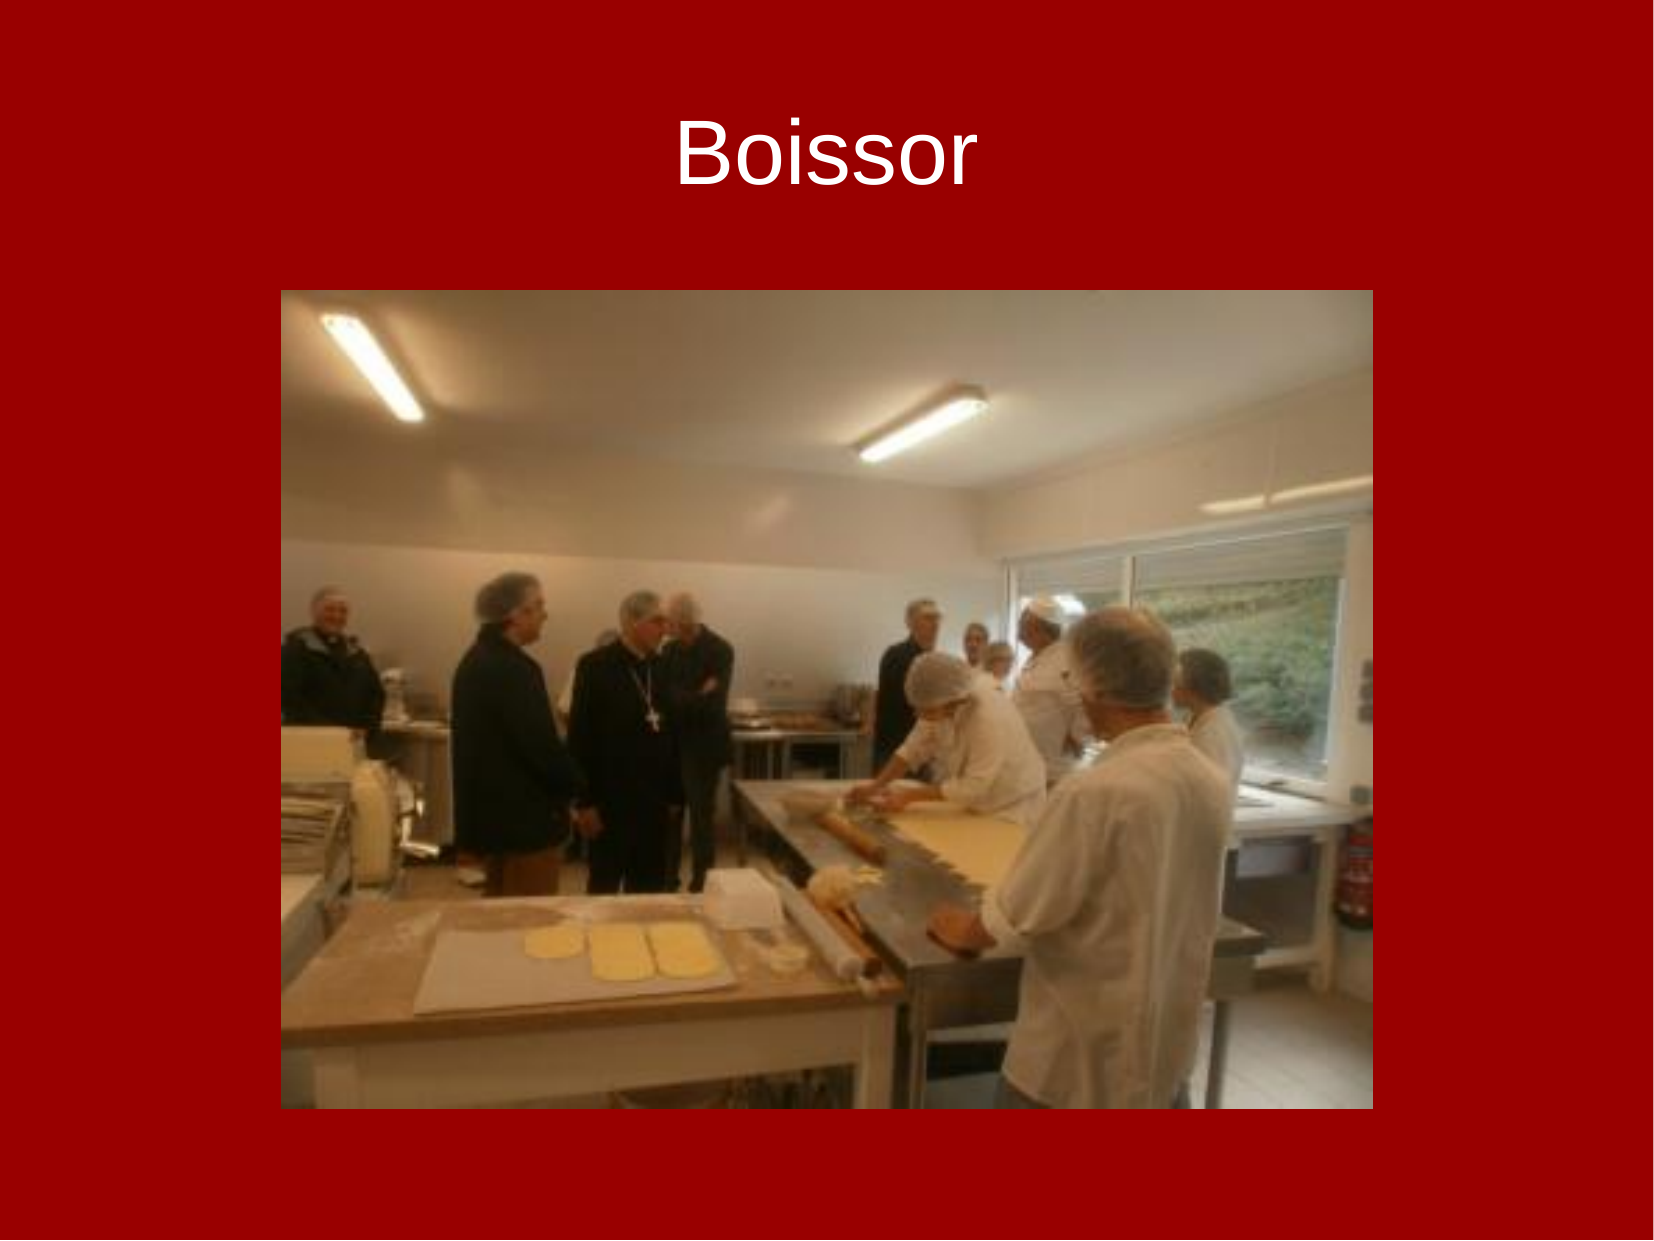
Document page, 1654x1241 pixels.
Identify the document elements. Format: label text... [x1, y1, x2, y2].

picture [281, 290, 1373, 1109]
title Boissor [82, 49, 1571, 257]
